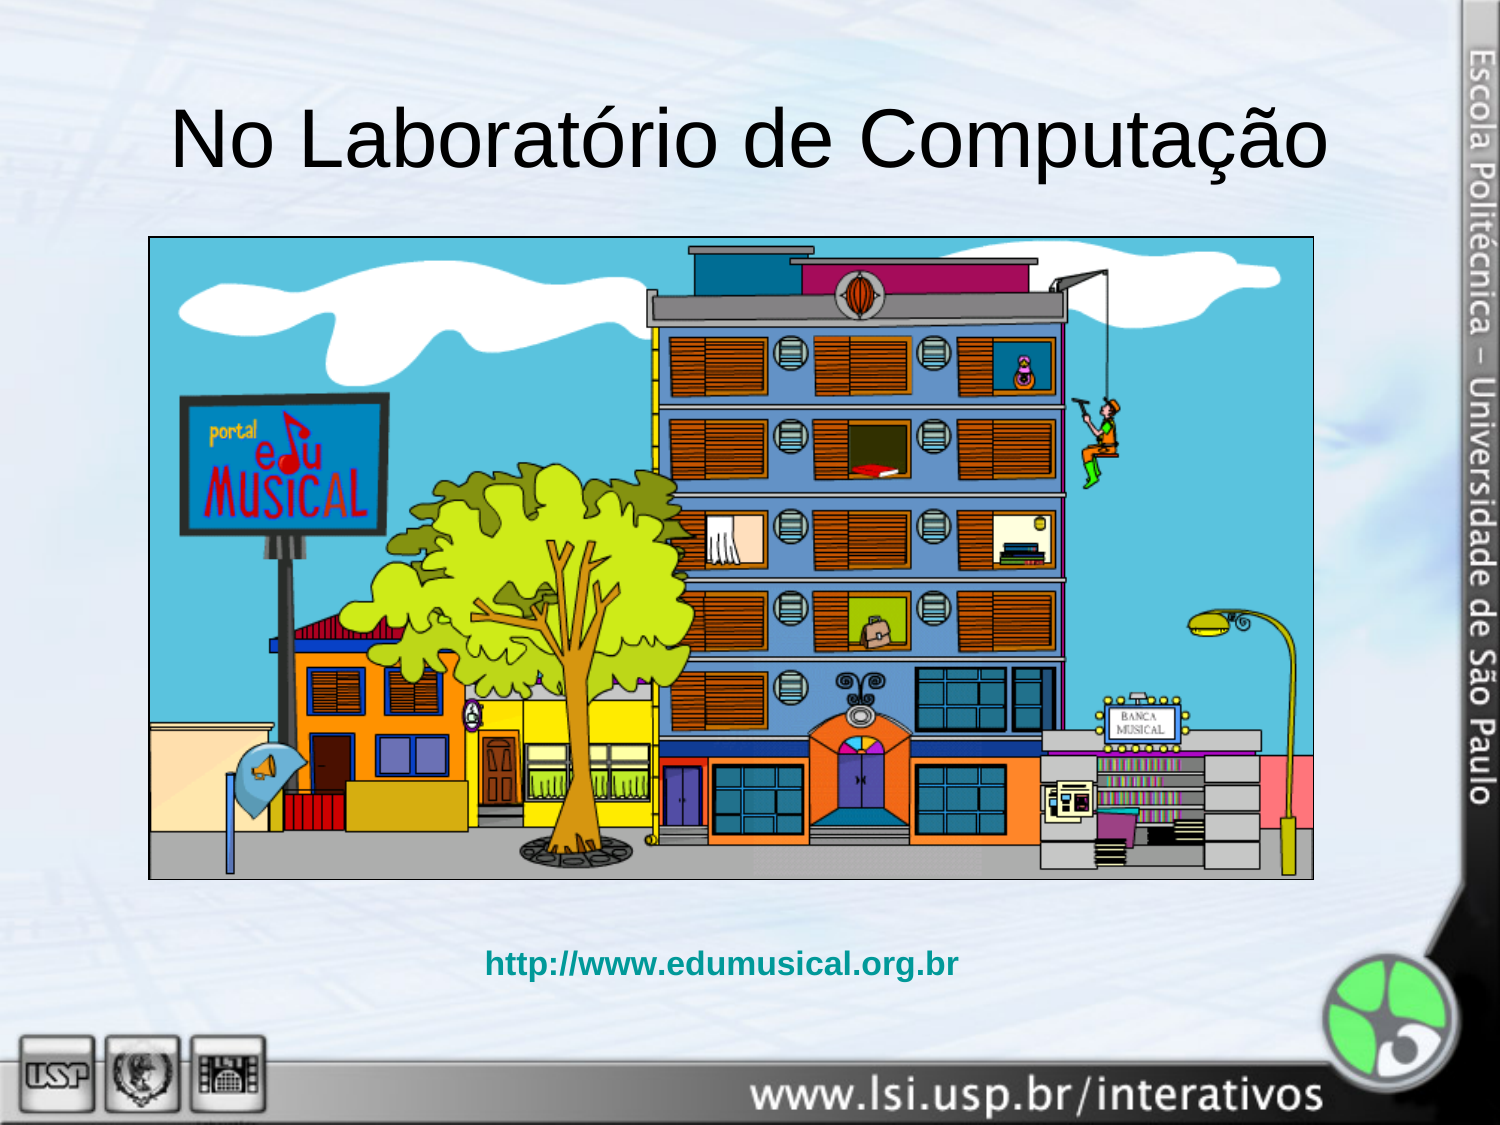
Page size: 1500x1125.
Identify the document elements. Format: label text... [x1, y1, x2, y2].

picture [0, 0, 1500, 1125]
title No Laboratório de Computação [75, 45, 1426, 233]
list [75, 262, 1426, 1006]
text_box http://www.edumusical.org.br [149, 899, 1300, 990]
